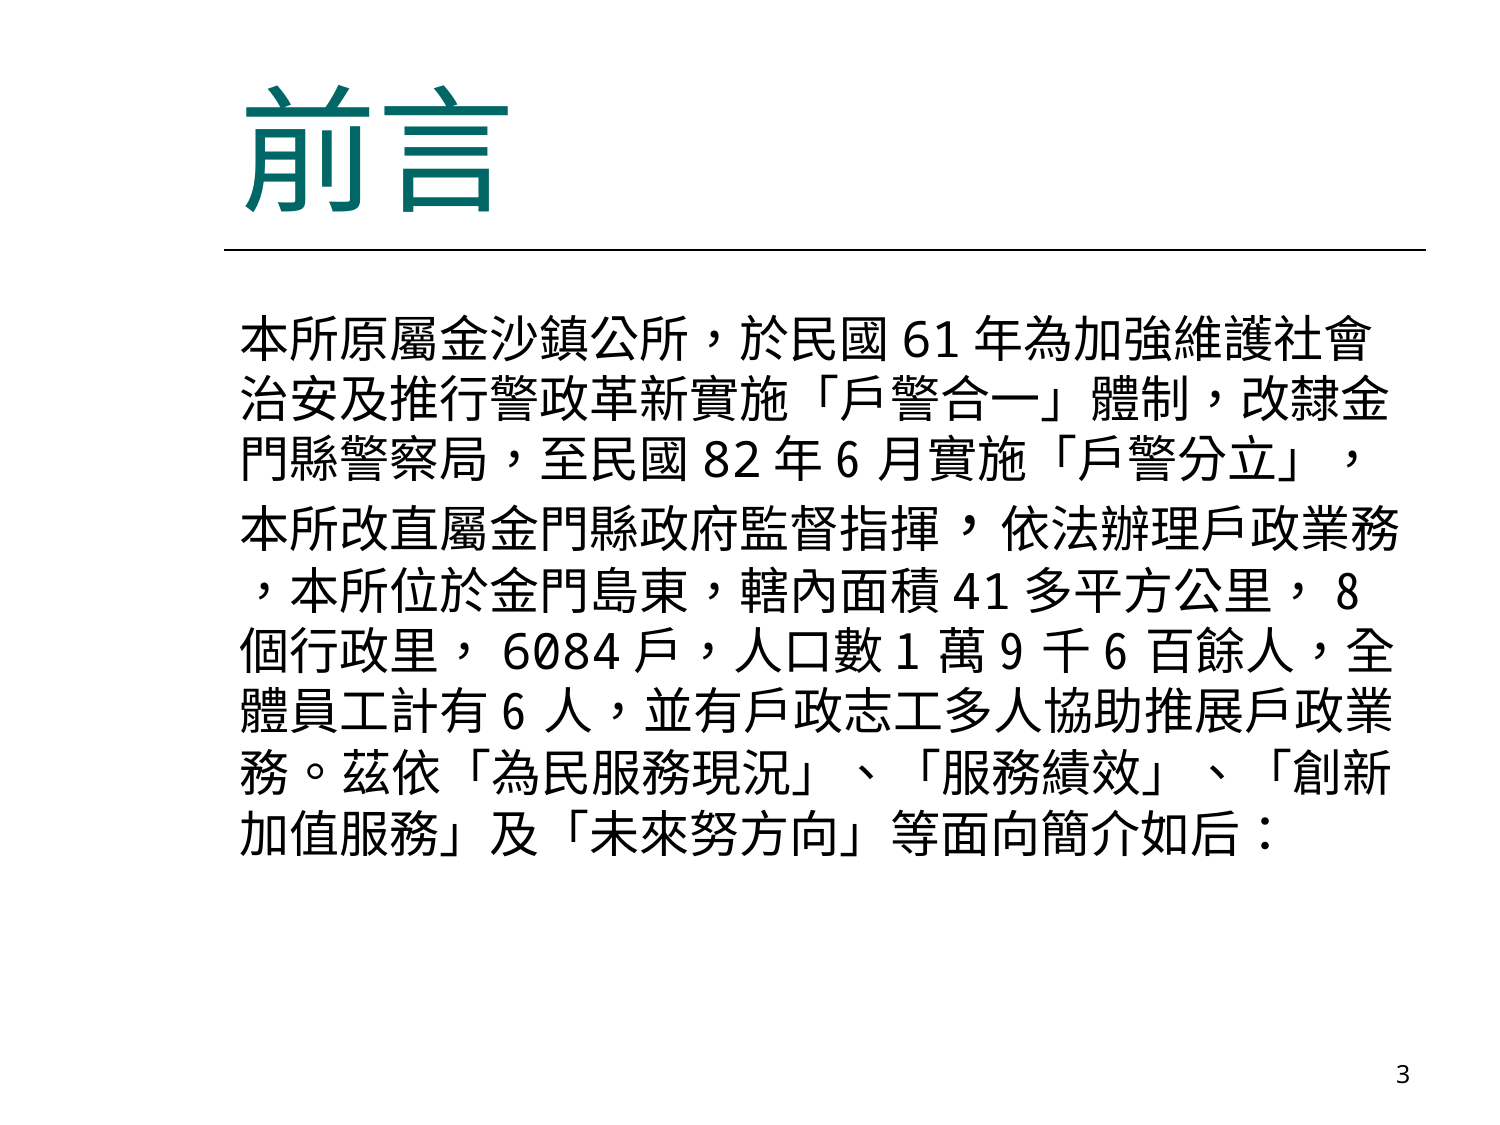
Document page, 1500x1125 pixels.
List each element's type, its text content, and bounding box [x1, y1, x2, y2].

text_box <編號> [1074, 1025, 1426, 1101]
list 本所原屬金沙鎮公所，於民國61年為加強維護社會治安及推行警政革新實施「戶警合一」體制，改隸金門縣警察局，至民國82年6月實施「戶警分立」，本所改直屬金門縣政府監督指揮，依法辦理戶政業務，本所位於金門島東，轄內面積41多平方公里，8個行政里，6084戶，人口數1萬9千6百餘人，全體員工計有6人，並有戶政志工多人協助推展戶政業務。茲依「為民服務現況」、「服務績效」、「創新加值服務」及「未來努方向」等面向簡介如后： [224, 299, 1425, 975]
title 前言 [224, 49, 1425, 237]
